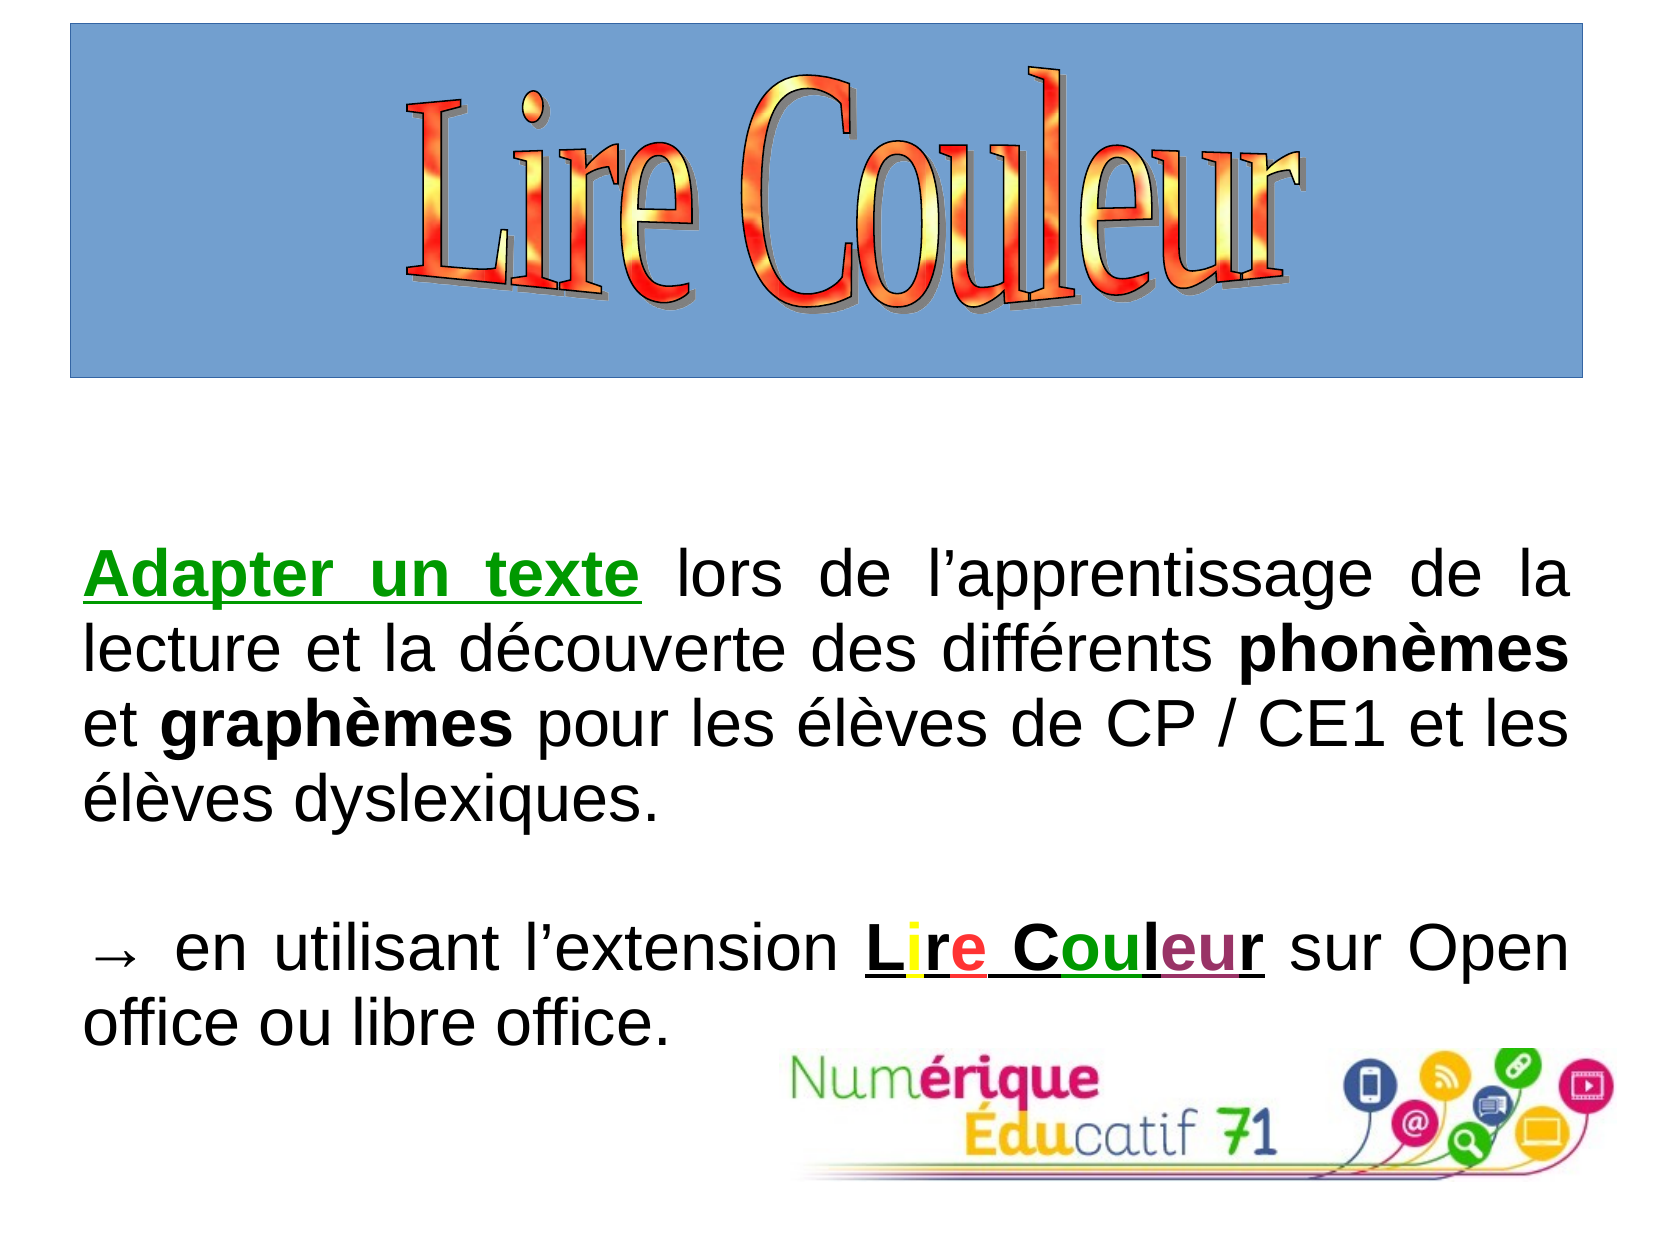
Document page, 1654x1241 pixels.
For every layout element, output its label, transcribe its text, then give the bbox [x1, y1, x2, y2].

text_box Lire Couleur [1080, 145, 1152, 296]
picture [779, 1048, 1617, 1182]
subtitle Adapter un texte lors de l’apprentissage de la lecture et la découverte des différents phonèmes et graphèmes pour les élèves de CP / CE1 et les élèves dyslexiques. → en utilisant l’extension Lire Couleur sur Open office ou libre office. [82, 438, 1571, 1158]
text_box Lire Couleur [407, 99, 508, 284]
text_box Lire Couleur [856, 140, 939, 308]
text_box Lire Couleur [1152, 150, 1300, 289]
text_box Lire Couleur [951, 66, 1062, 308]
text_box Lire Couleur [522, 90, 544, 123]
text_box Lire Couleur [939, 145, 967, 157]
text_box Lire Couleur [511, 150, 558, 290]
text_box Lire Couleur [620, 142, 693, 303]
text_box Lire Couleur [559, 144, 619, 294]
text_box [70, 23, 1583, 378]
text_box Lire Couleur [741, 75, 852, 308]
